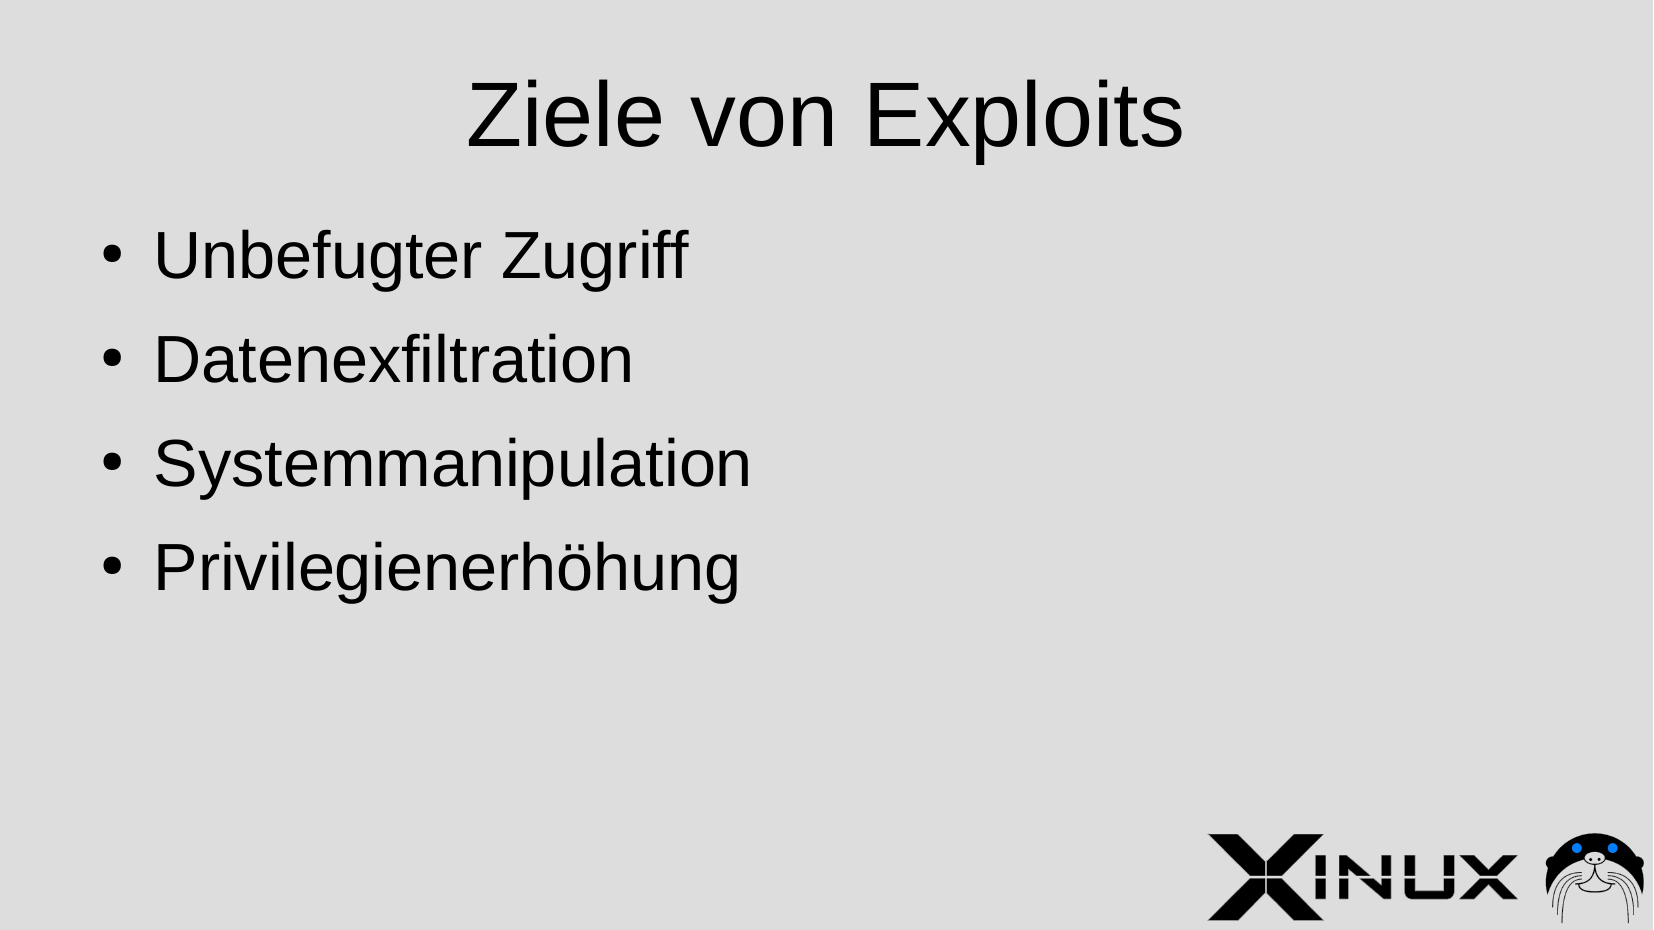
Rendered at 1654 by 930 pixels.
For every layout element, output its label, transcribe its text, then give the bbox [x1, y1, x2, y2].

title Ziele von Exploits [82, 37, 1571, 193]
picture [1200, 824, 1650, 930]
list Unbefugter Zugriff Datenexfiltration Systemmanipulation Privilegienerhöhung [82, 217, 1571, 757]
